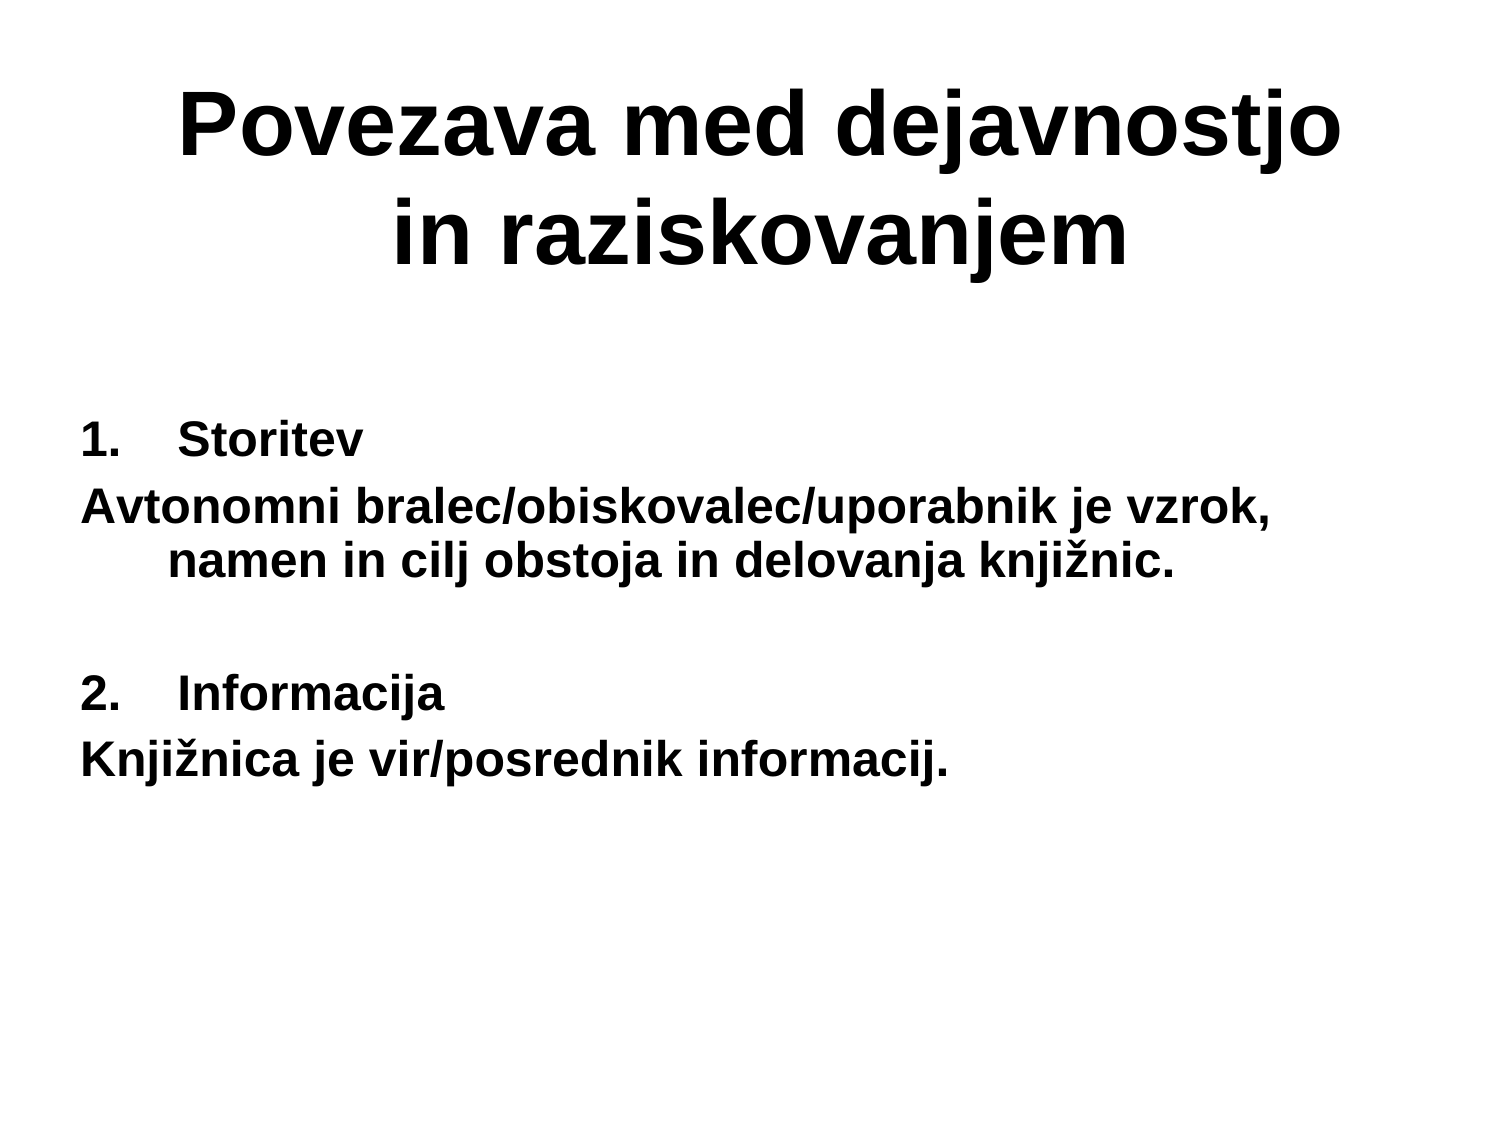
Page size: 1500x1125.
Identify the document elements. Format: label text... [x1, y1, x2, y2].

title Povezava med dejavnostjo in raziskovanjem [135, 42, 1388, 267]
list 1. Storitev Avtonomni bralec/obiskovalec/uporabnik je vzrok, namen in cilj obstoja in delovanja knjižnic. 2. Informacija Knjižnica je vir/posrednik informacij. [64, 267, 1459, 989]
